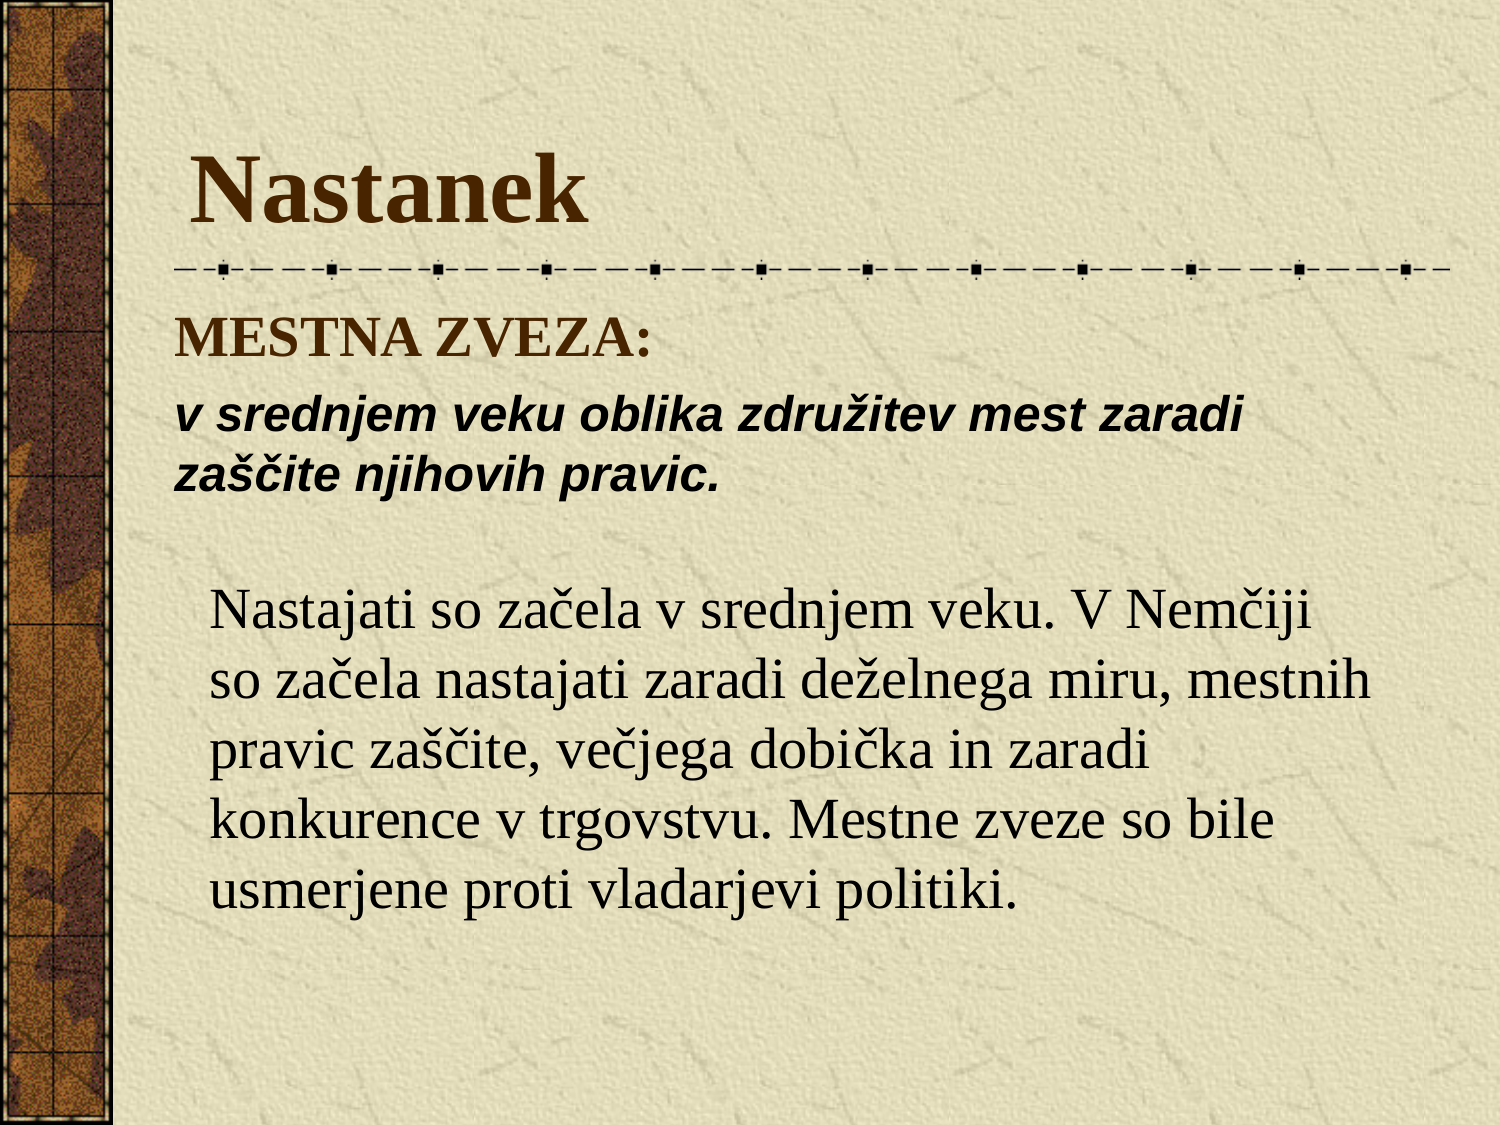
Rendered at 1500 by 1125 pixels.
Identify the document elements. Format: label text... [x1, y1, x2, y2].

text_box MESTNA ZVEZA: v srednjem veku oblika združitev mest zaradi zaščite njihovih pravic. [159, 290, 1388, 601]
picture [0, 0, 1500, 1125]
list Nastajati so začela v srednjem veku. V Nemčiji so začela nastajati zaradi deželnega miru, mestnih pravic zaščite, večjega dobička in zaradi konkurence v trgovstvu. Mestne zveze so bile usmerjene proti vladarjevi politiki. [194, 562, 1394, 949]
title Nastanek [174, 150, 1450, 250]
